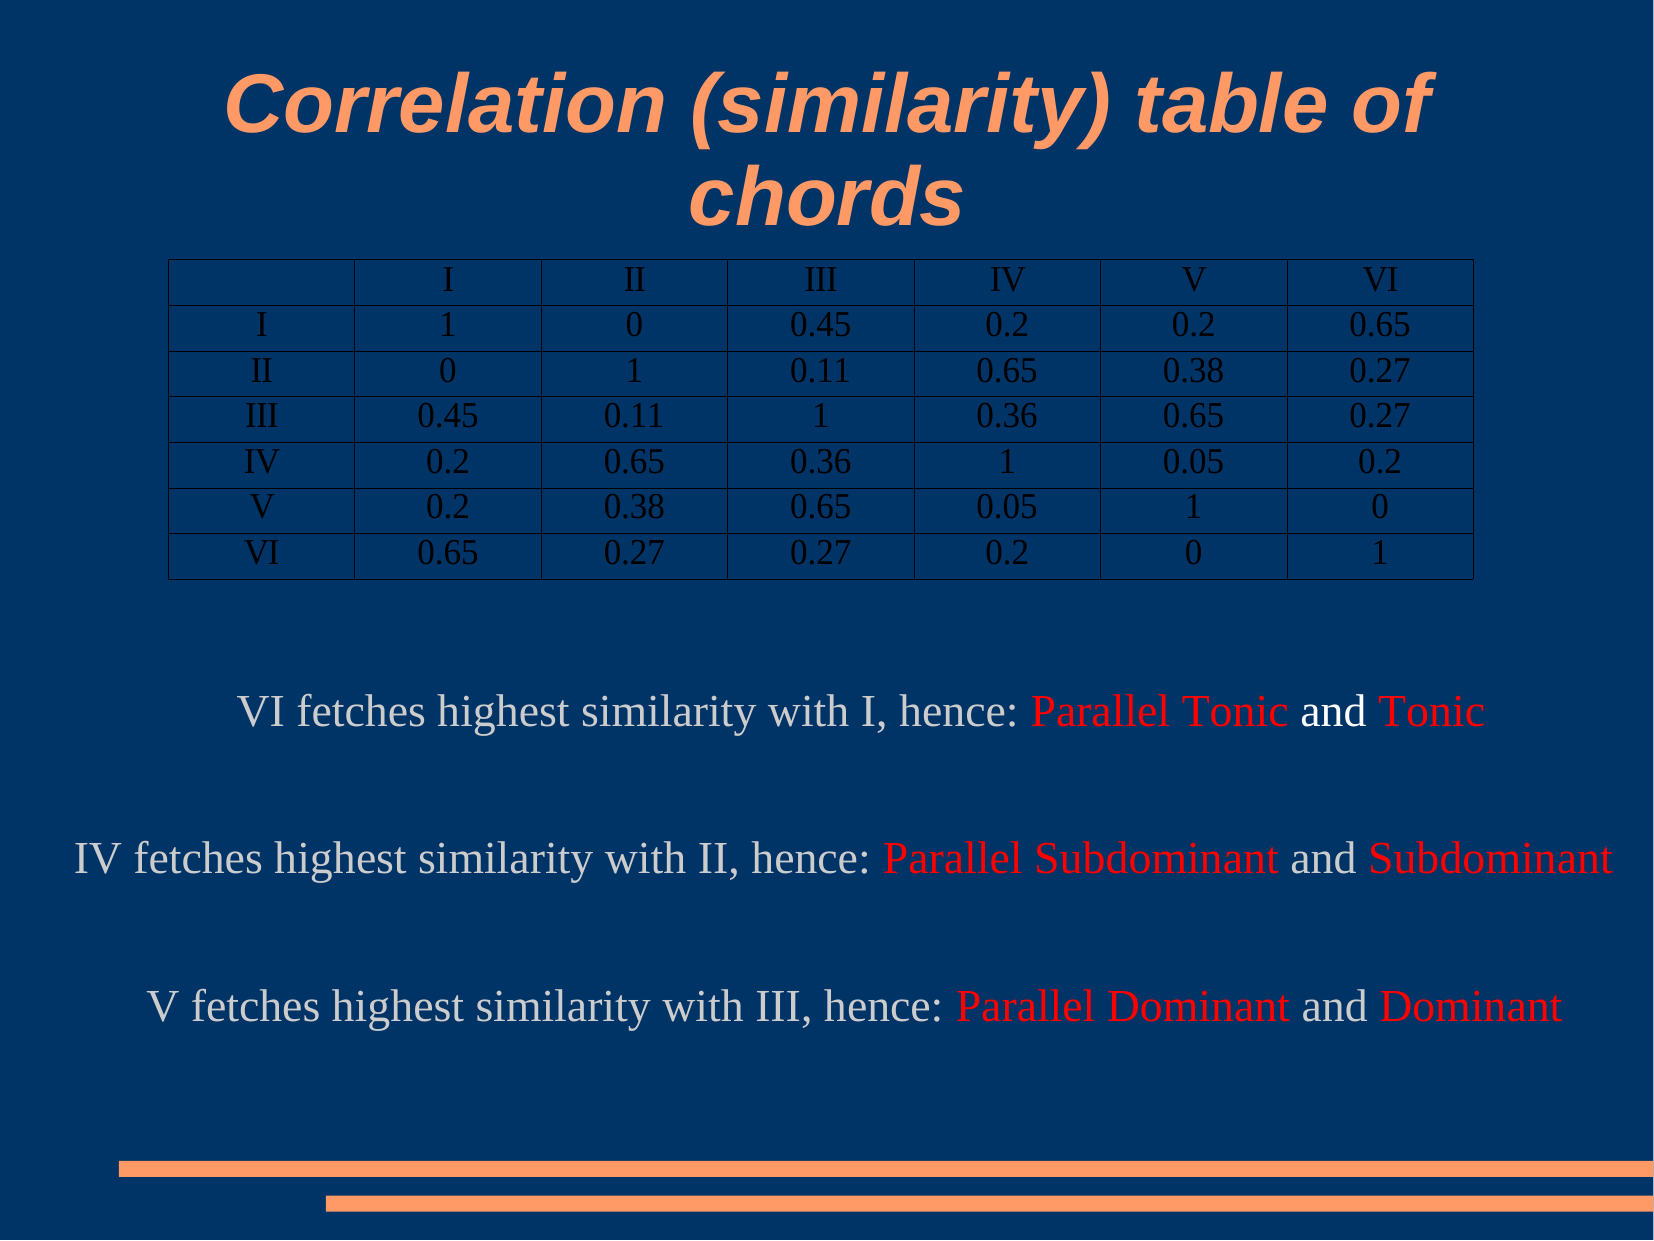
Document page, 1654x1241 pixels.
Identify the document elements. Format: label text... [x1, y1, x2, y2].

title Correlation (similarity) table of chords [121, 46, 1534, 254]
chart [165, 257, 1477, 621]
text_box V fetches highest similarity with III, hence: Parallel Dominant and Dominant [118, 919, 1592, 1093]
subtitle VI fetches highest similarity with I, hence: Parallel Tonic and Tonic [136, 624, 1551, 772]
text_box IV fetches highest similarity with II, hence: Parallel Subdominant and Subdominant [62, 772, 1625, 945]
